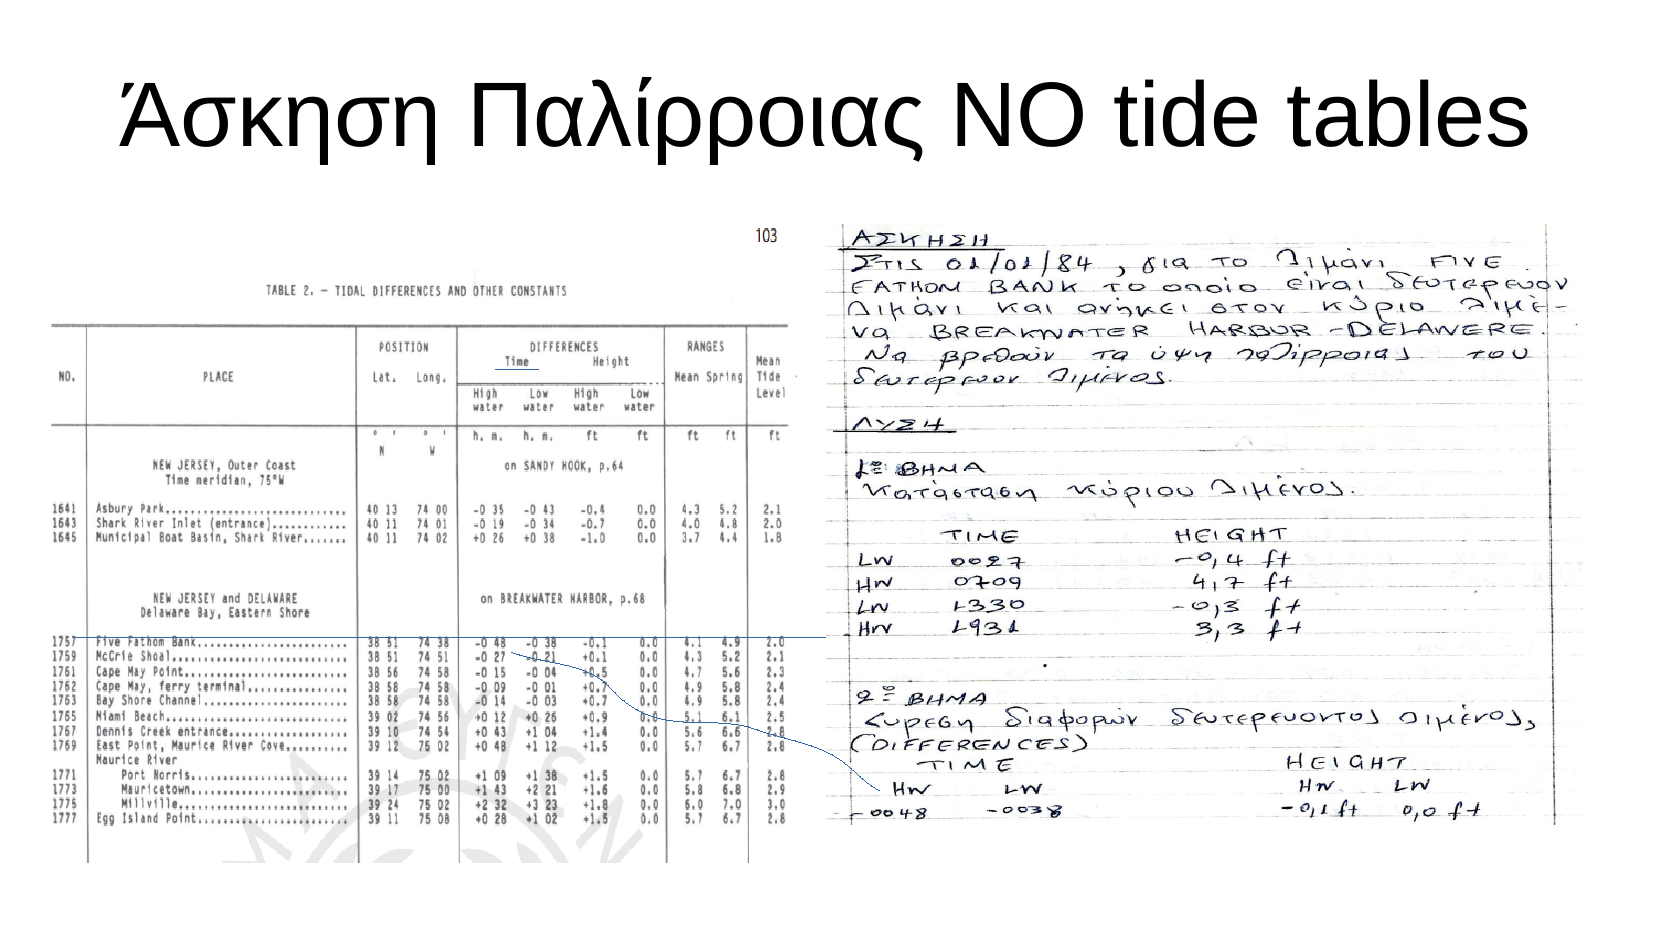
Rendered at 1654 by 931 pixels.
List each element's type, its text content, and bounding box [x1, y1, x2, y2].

title Άσκηση Παλίρροιας NO tide tables [82, 37, 1571, 193]
picture [37, 192, 1583, 863]
